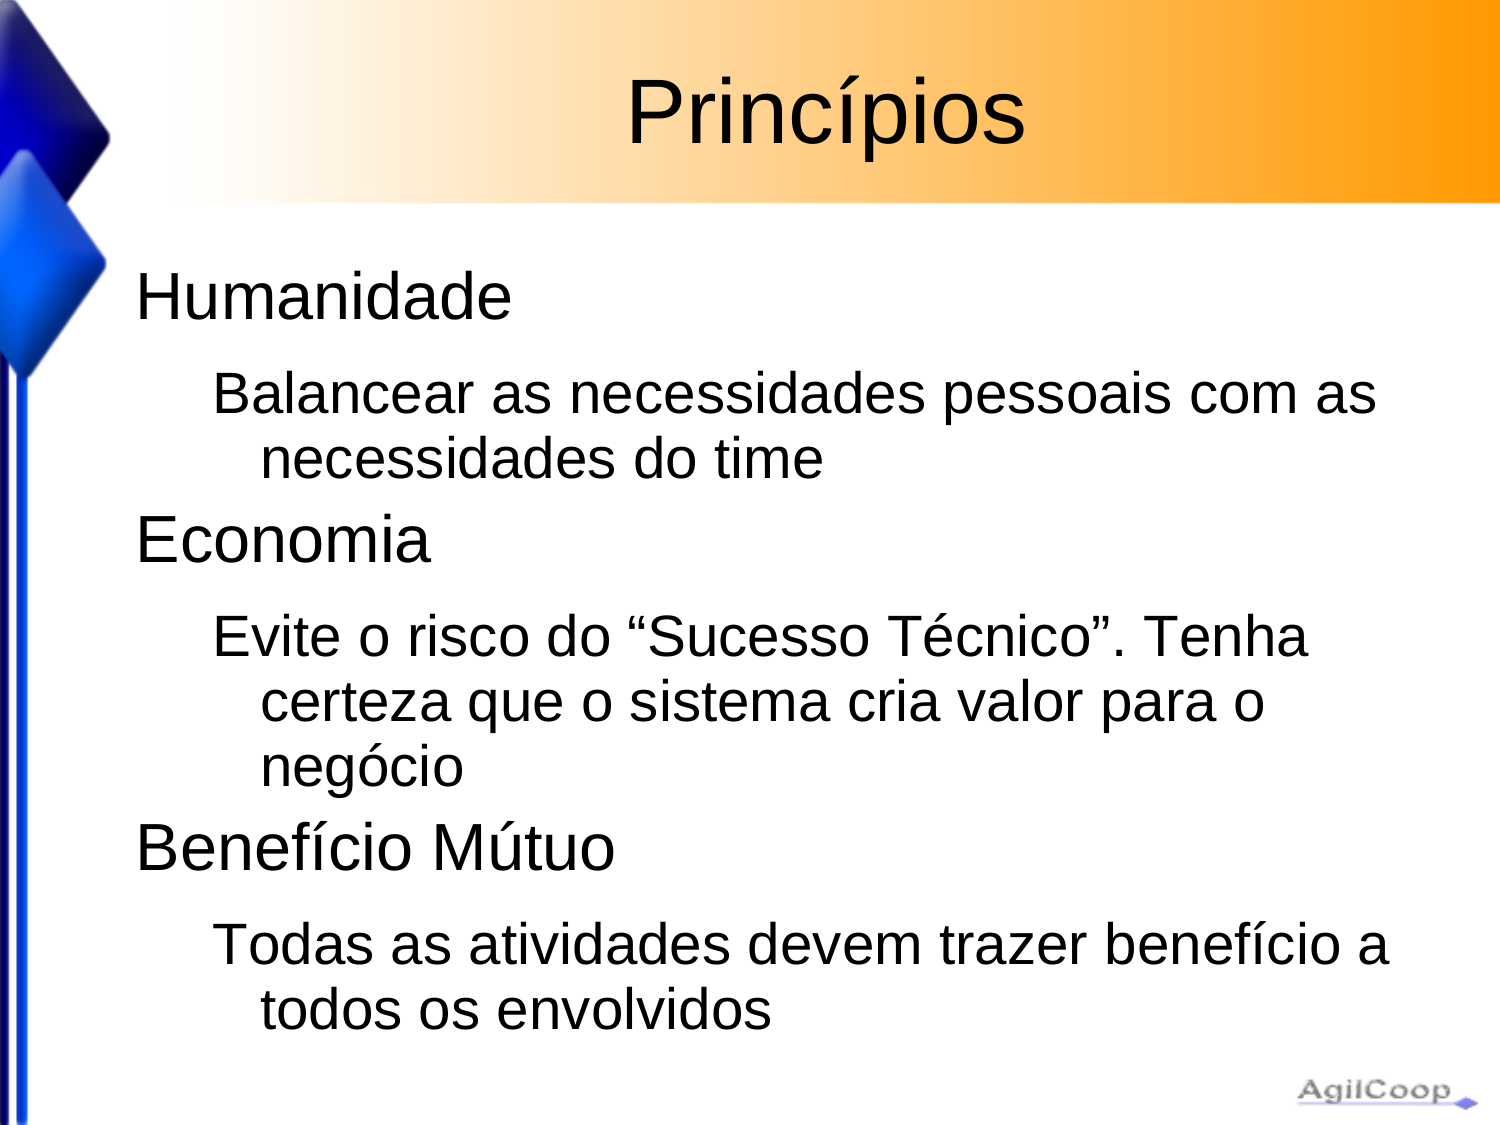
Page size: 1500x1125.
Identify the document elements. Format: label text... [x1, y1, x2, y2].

title Princípios [82, 8, 1500, 216]
list Humanidade Balancear as necessidades pessoais com as necessidades do time Economia Evite o risco do “Sucesso Técnico”. Tenha certeza que o sistema cria valor para o negócio Benefício Mútuo Todas as atividades devem trazer benefício a todos os envolvidos [118, 271, 1477, 1123]
picture [0, 0, 1500, 1125]
